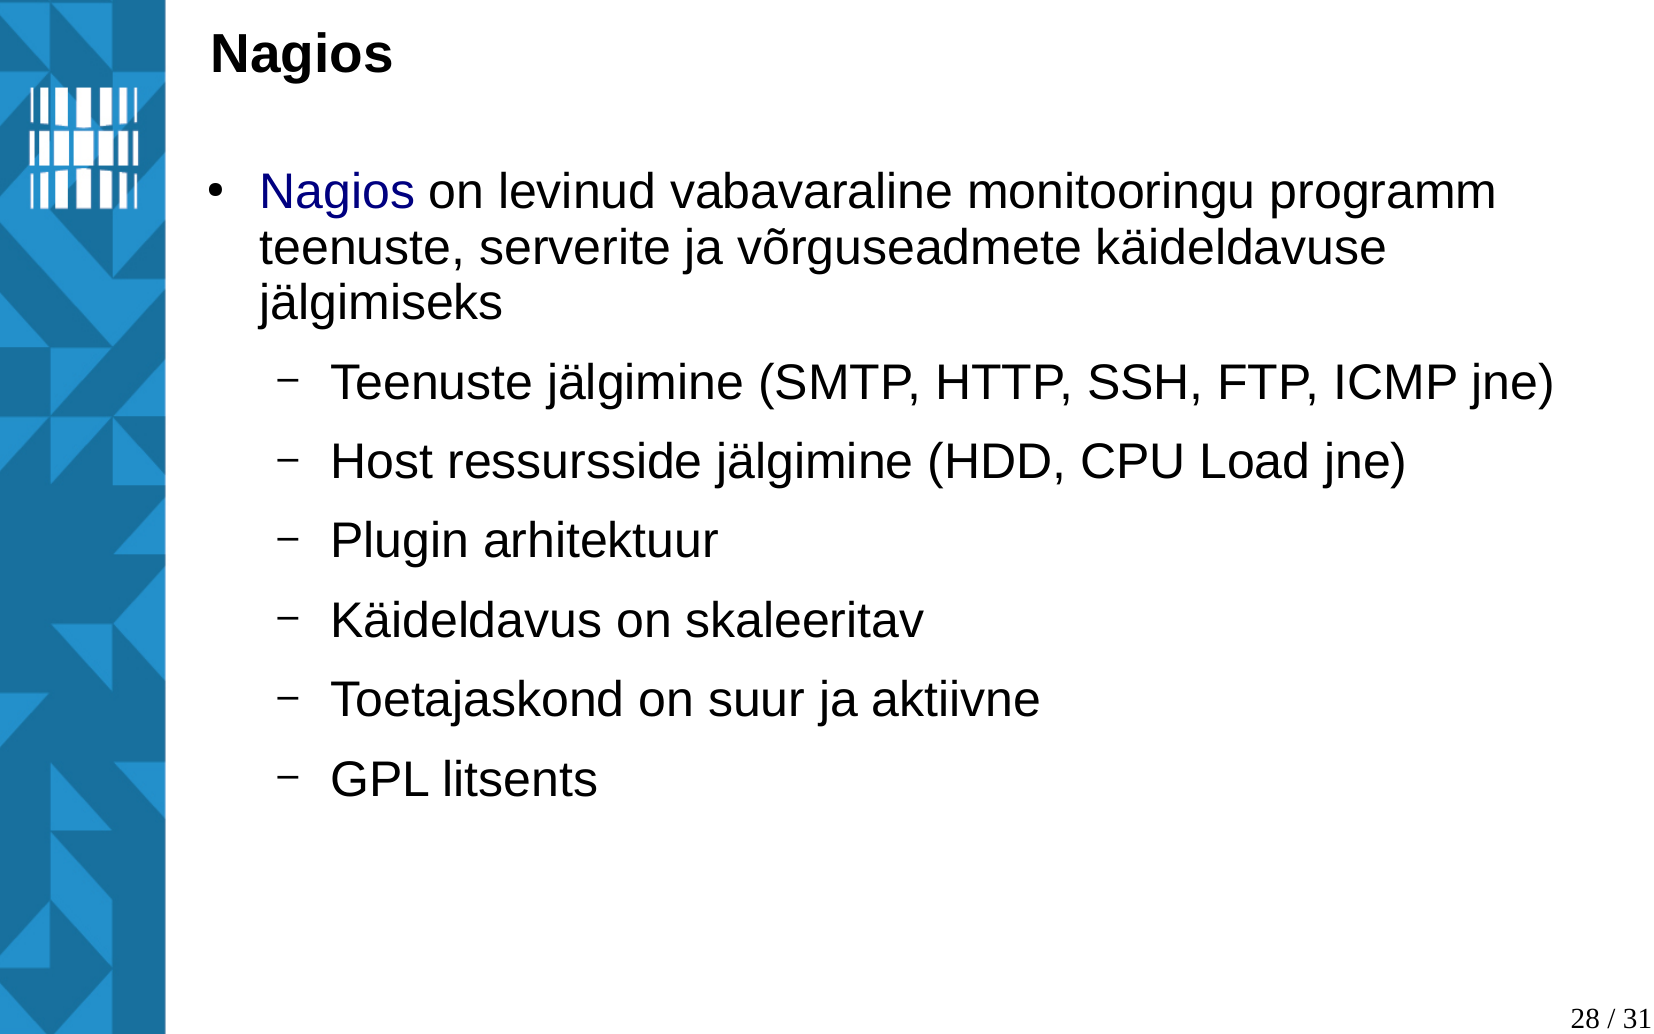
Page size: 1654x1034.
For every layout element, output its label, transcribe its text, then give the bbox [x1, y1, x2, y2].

list Nagios on levinud vabavaraline monitooringu programm teenuste, serverite ja võrguseadmete käideldavuse jälgimiseks Teenuste jälgimine (SMTP, HTTP, SSH, FTP, ICMP jne) Host ressursside jälgimine (HDD, CPU Load jne) Plugin arhitektuur Käideldavus on skaleeritav Toetajaskond on suur ja aktiivne GPL litsents [188, 163, 1625, 975]
title Nagios [210, 11, 1560, 95]
